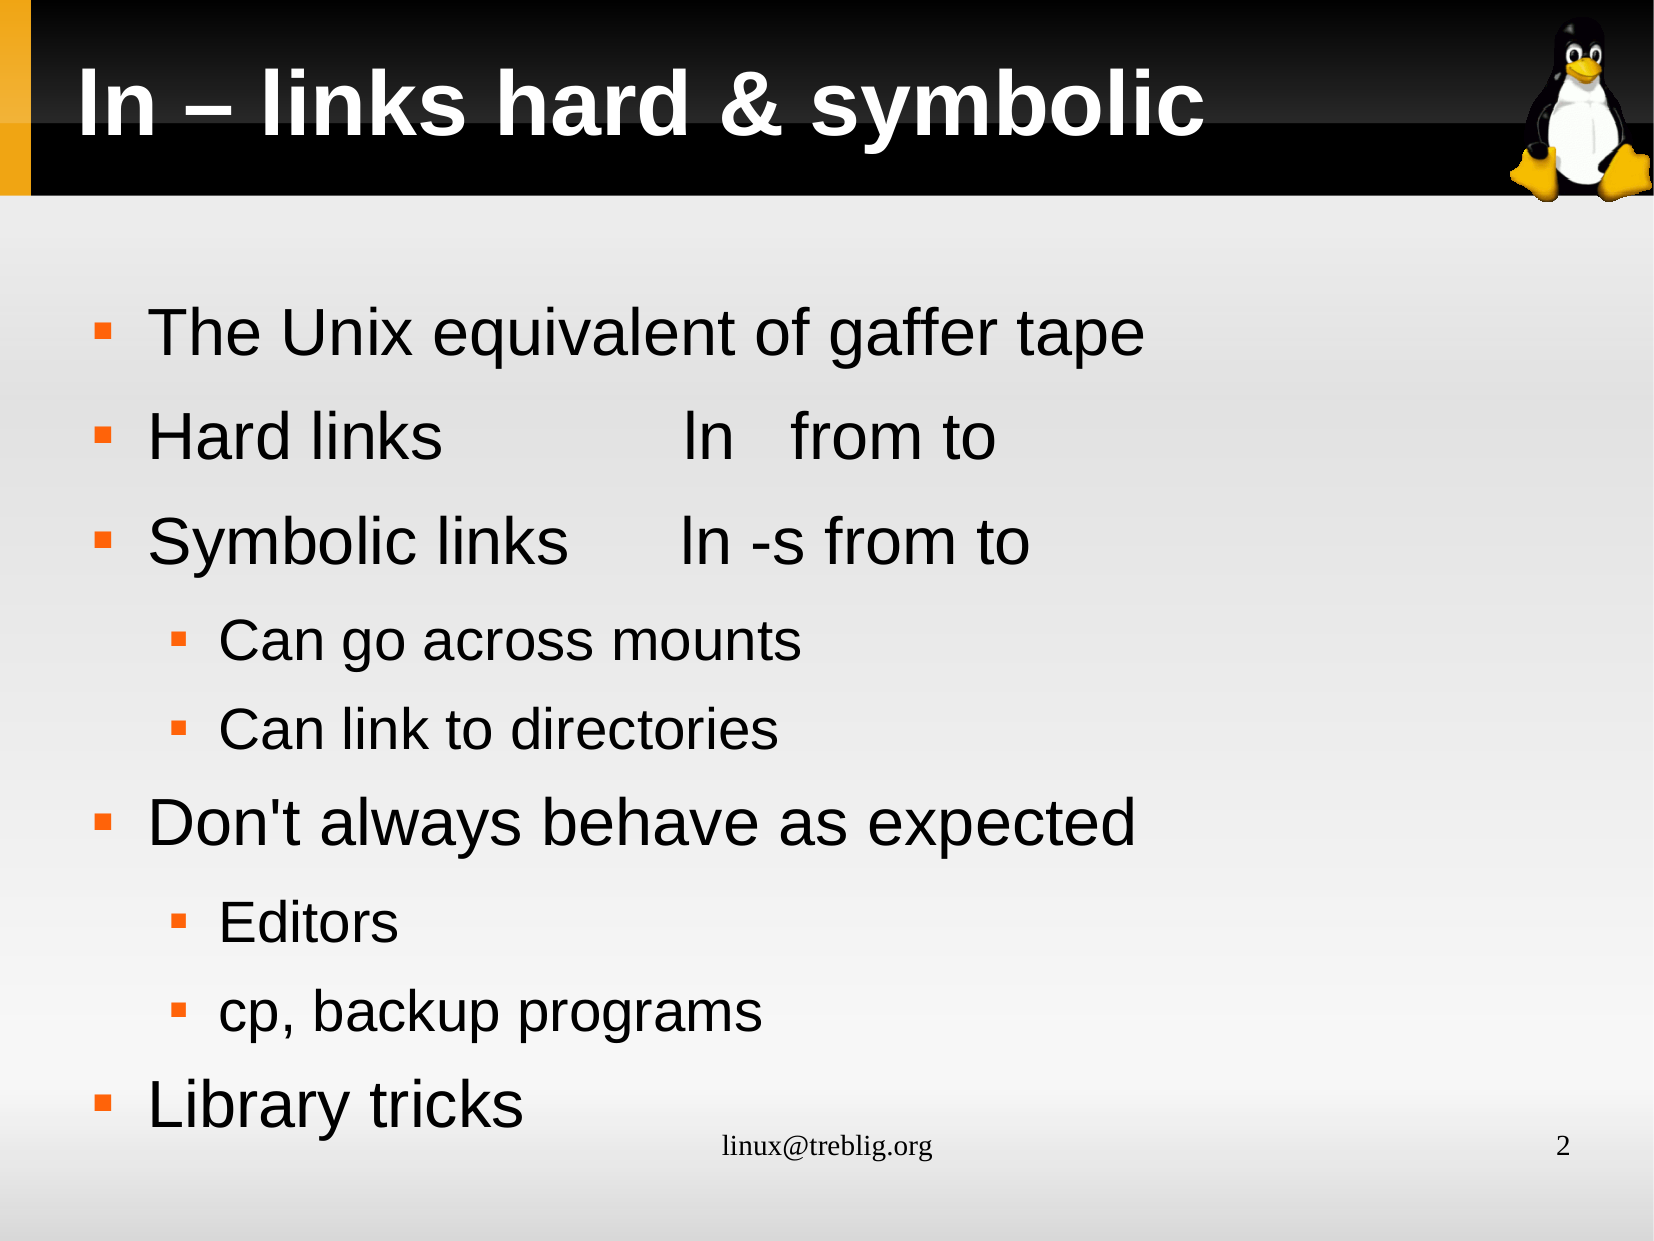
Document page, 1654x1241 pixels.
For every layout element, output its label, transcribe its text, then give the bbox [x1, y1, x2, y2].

list The Unix equivalent of gaffer tape Hard links ln from to Symbolic links ln -s from to Can go across mounts Can link to directories Don't always behave as expected Editors cp, backup programs Library tricks [76, 295, 1565, 1142]
title ln – links hard & symbolic [76, 0, 1565, 208]
picture [0, 0, 1654, 1241]
